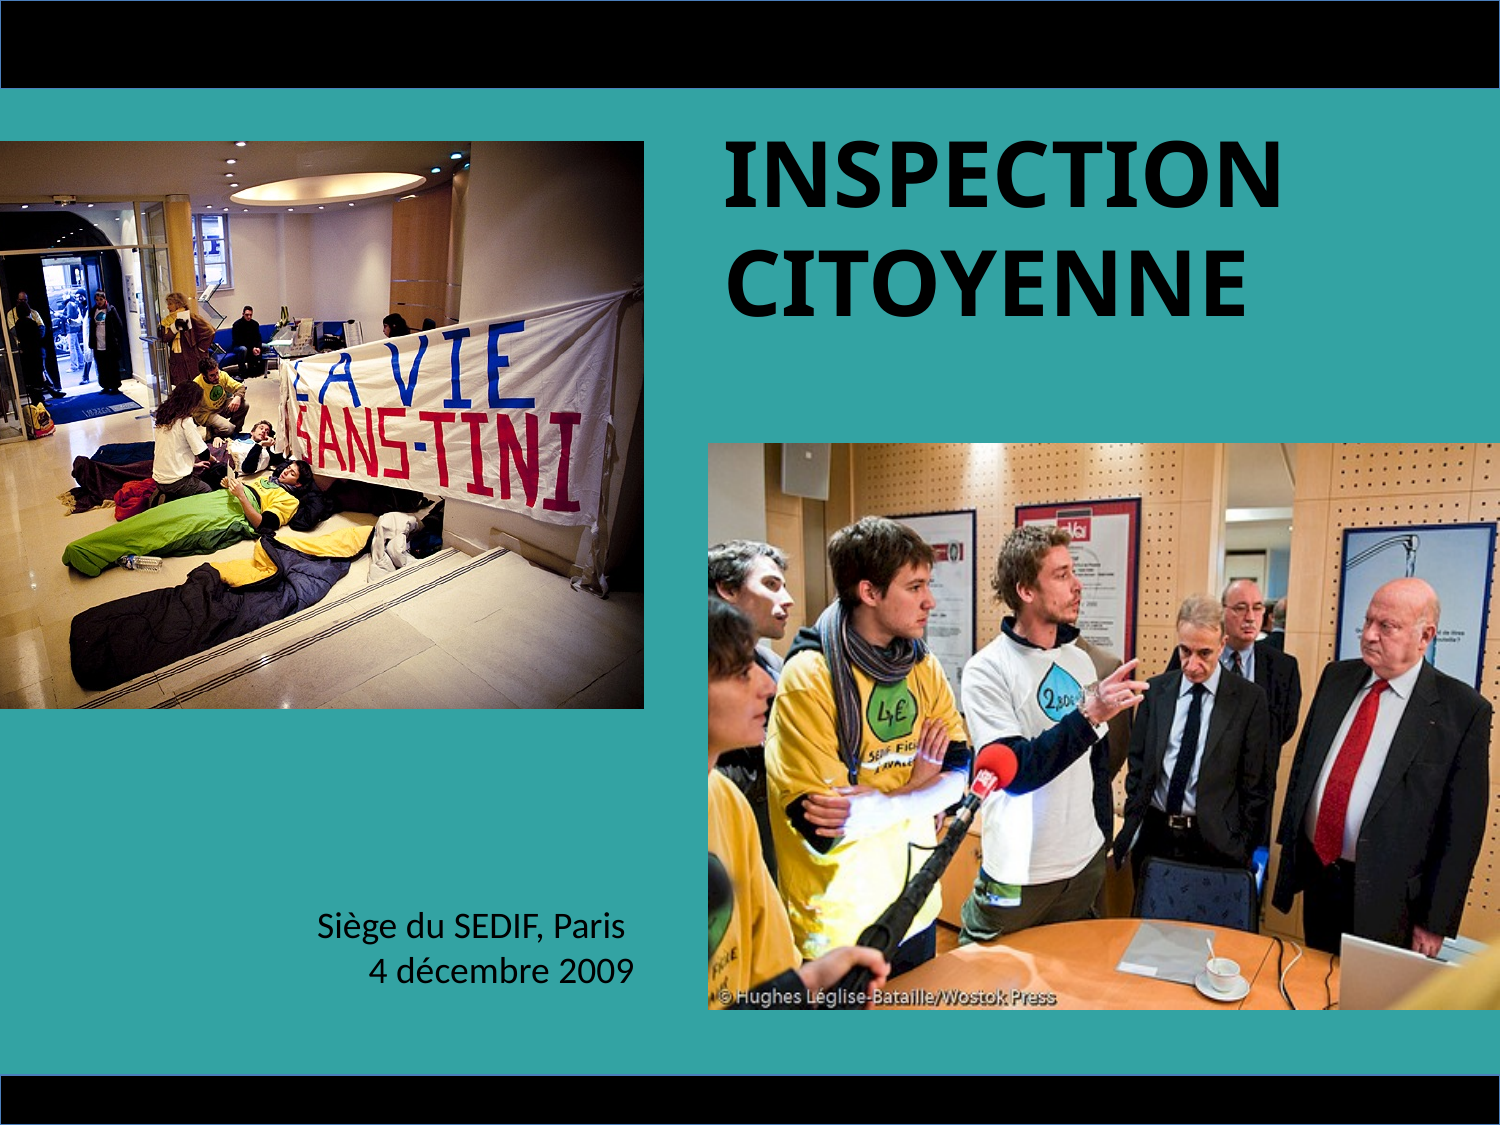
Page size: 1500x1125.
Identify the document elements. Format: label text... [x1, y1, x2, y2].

text_box [0, 1074, 1500, 1125]
text_box [0, 0, 1500, 89]
picture [0, 141, 644, 709]
text_box Siège du SEDIF, Paris 4 décembre 2009 [287, 885, 650, 999]
text_box INSPECTION CITOYENNE [708, 100, 1500, 508]
picture [708, 508, 1500, 1010]
